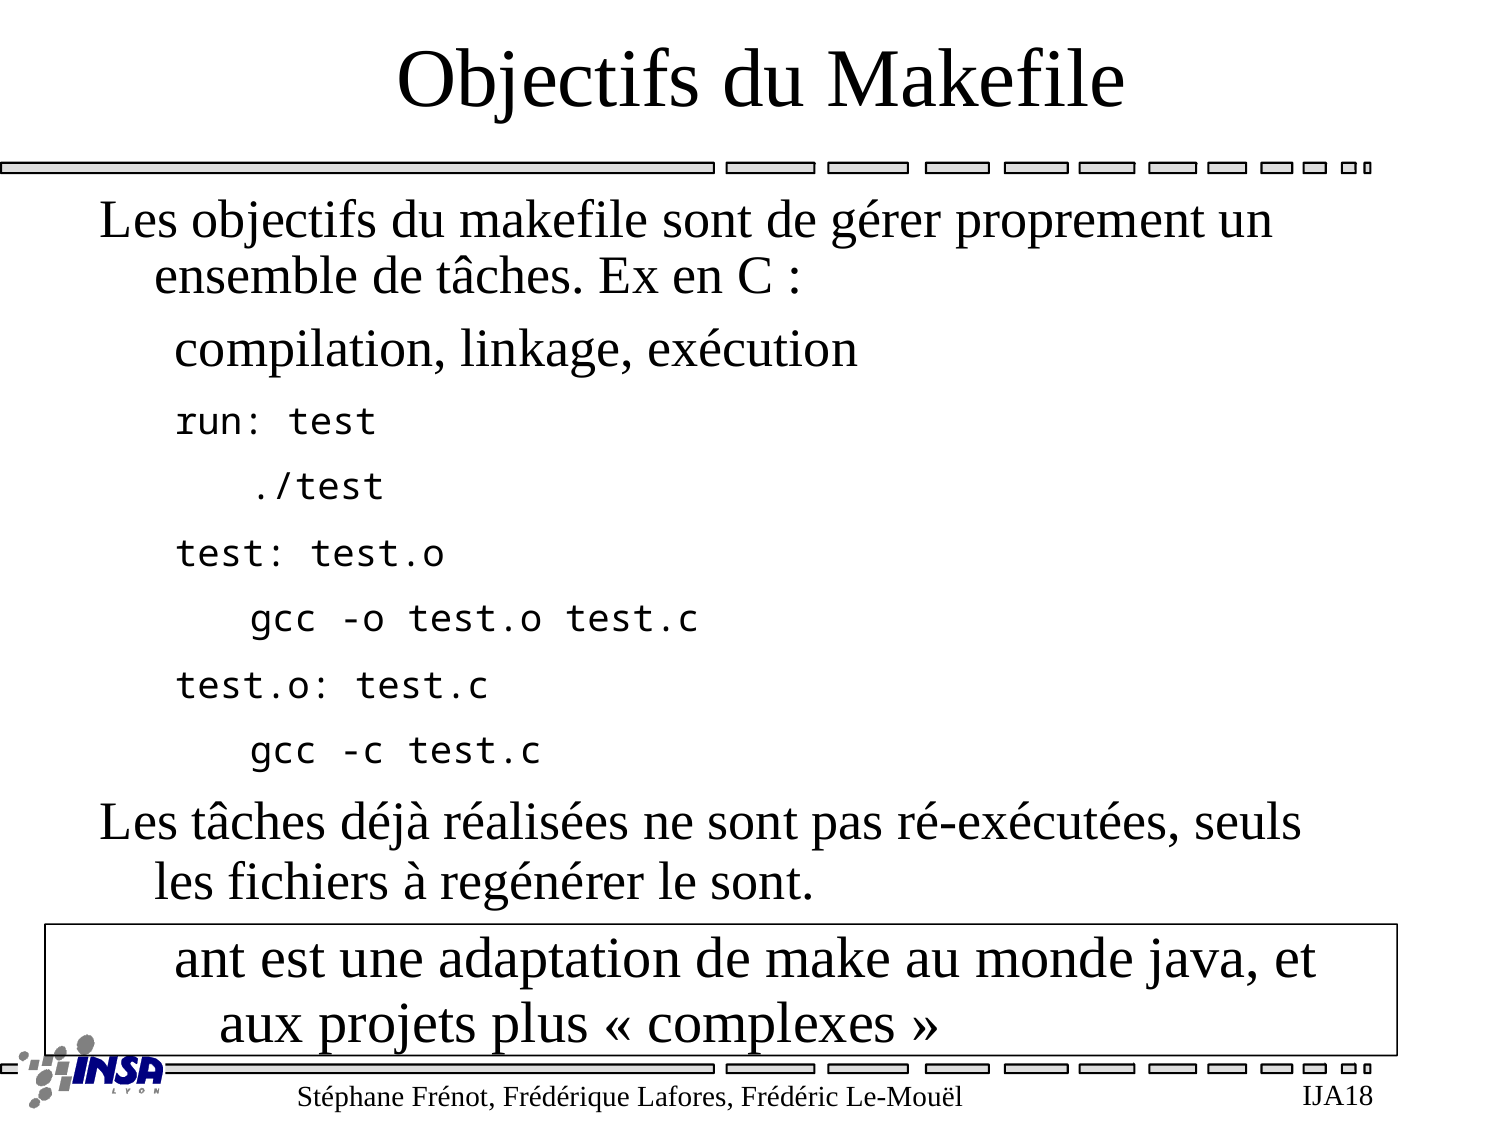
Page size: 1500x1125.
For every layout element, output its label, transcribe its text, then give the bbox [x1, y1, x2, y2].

title Objectifs du Makefile [124, 0, 1400, 162]
list Les objectifs du makefile sont de gérer proprement un ensemble de tâches. Ex en C : compilation, linkage, exécution run: test ./test test: test.o gcc -o test.o test.c test.o: test.c gcc -c test.c Les tâches déjà réalisées ne sont pas ré-exécutées, seuls les fichiers à regénérer le sont. ant est une adaptation de make au monde java, et aux projets plus « complexes » [99, 925, 1375, 1054]
list Les objectifs du makefile sont de gérer proprement un ensemble de tâches. Ex en C : compilation, linkage, exécution run: test ./test test: test.o gcc -o test.o test.c test.o: test.c gcc -c test.c Les tâches déjà réalisées ne sont pas ré-exécutées, seuls les fichiers à regénérer le sont. ant est une adaptation de make au monde java, et aux projets plus « complexes » [99, 192, 1375, 923]
